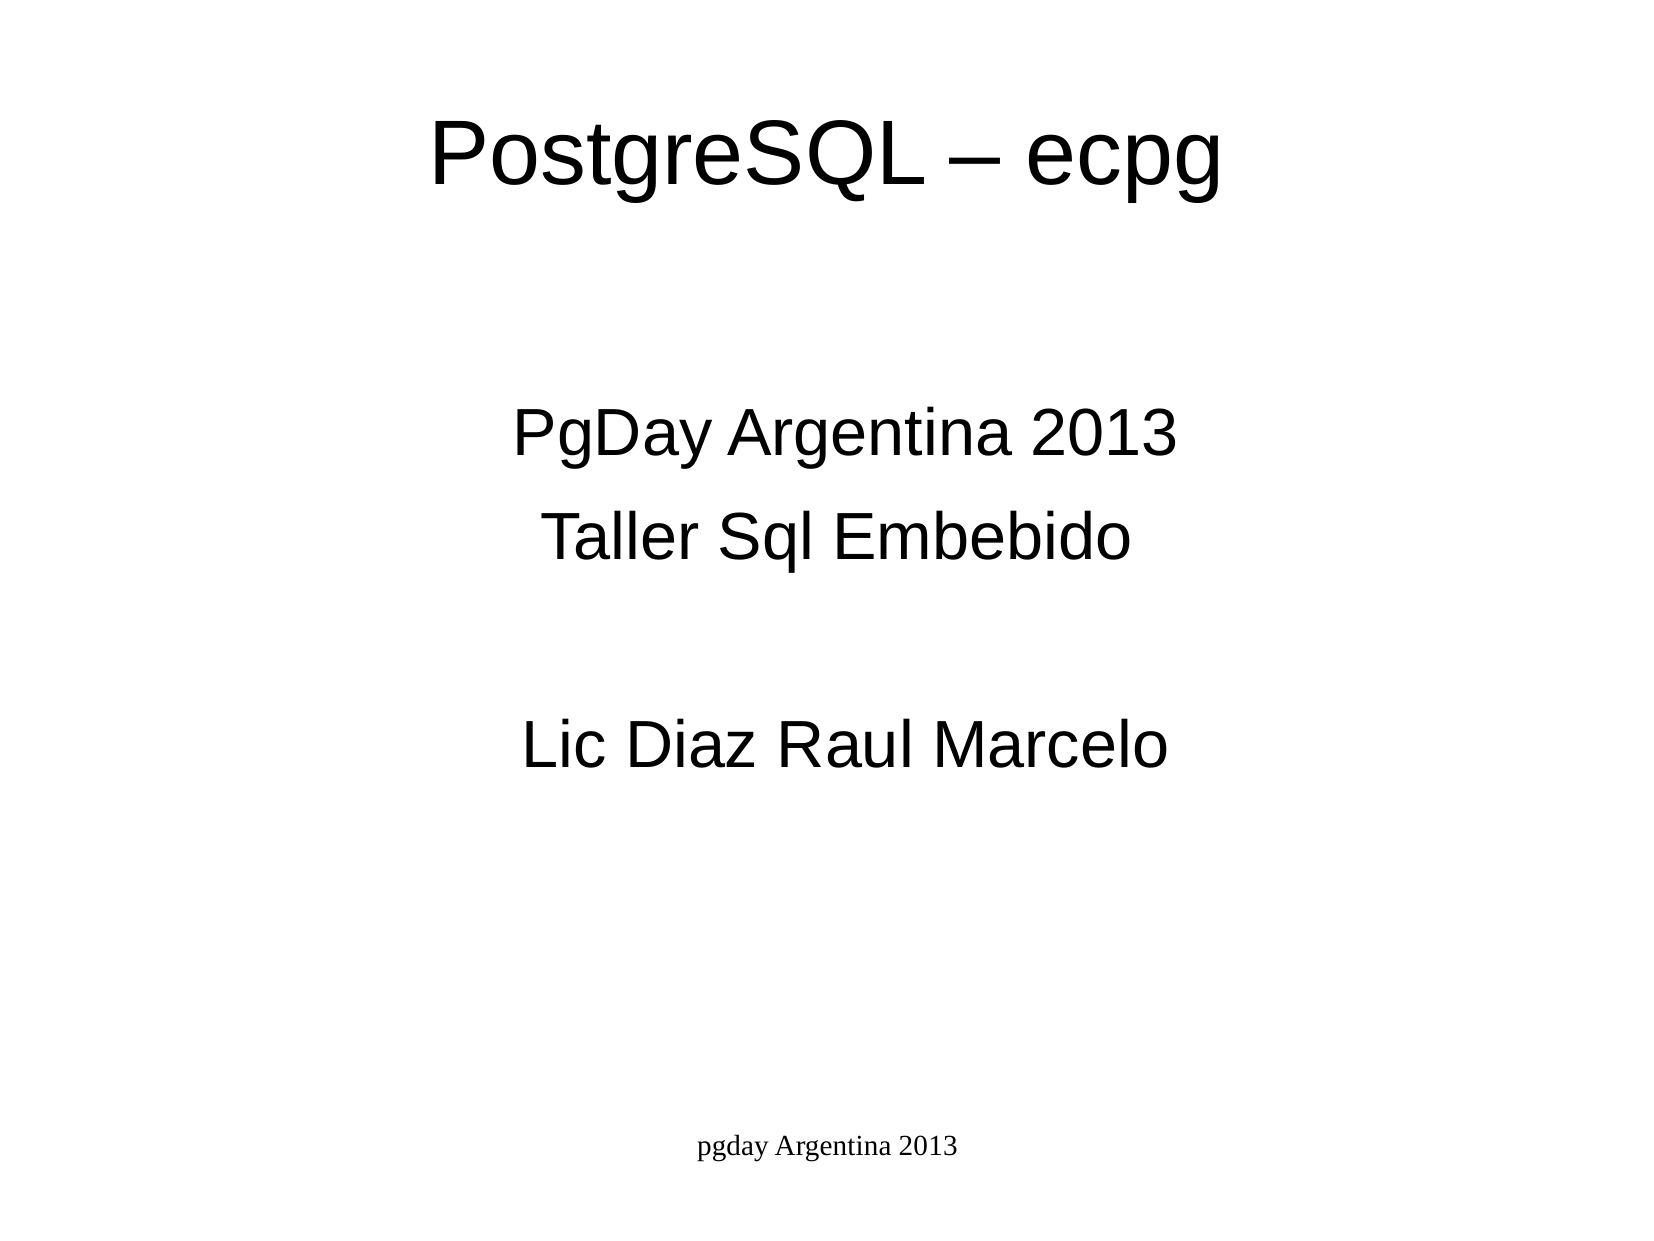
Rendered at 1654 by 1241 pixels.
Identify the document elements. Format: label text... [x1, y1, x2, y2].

title PostgreSQL – ecpg [82, 49, 1571, 257]
list PgDay Argentina 2013 Taller Sql Embebido Lic Diaz Raul Marcelo [82, 290, 1538, 1010]
